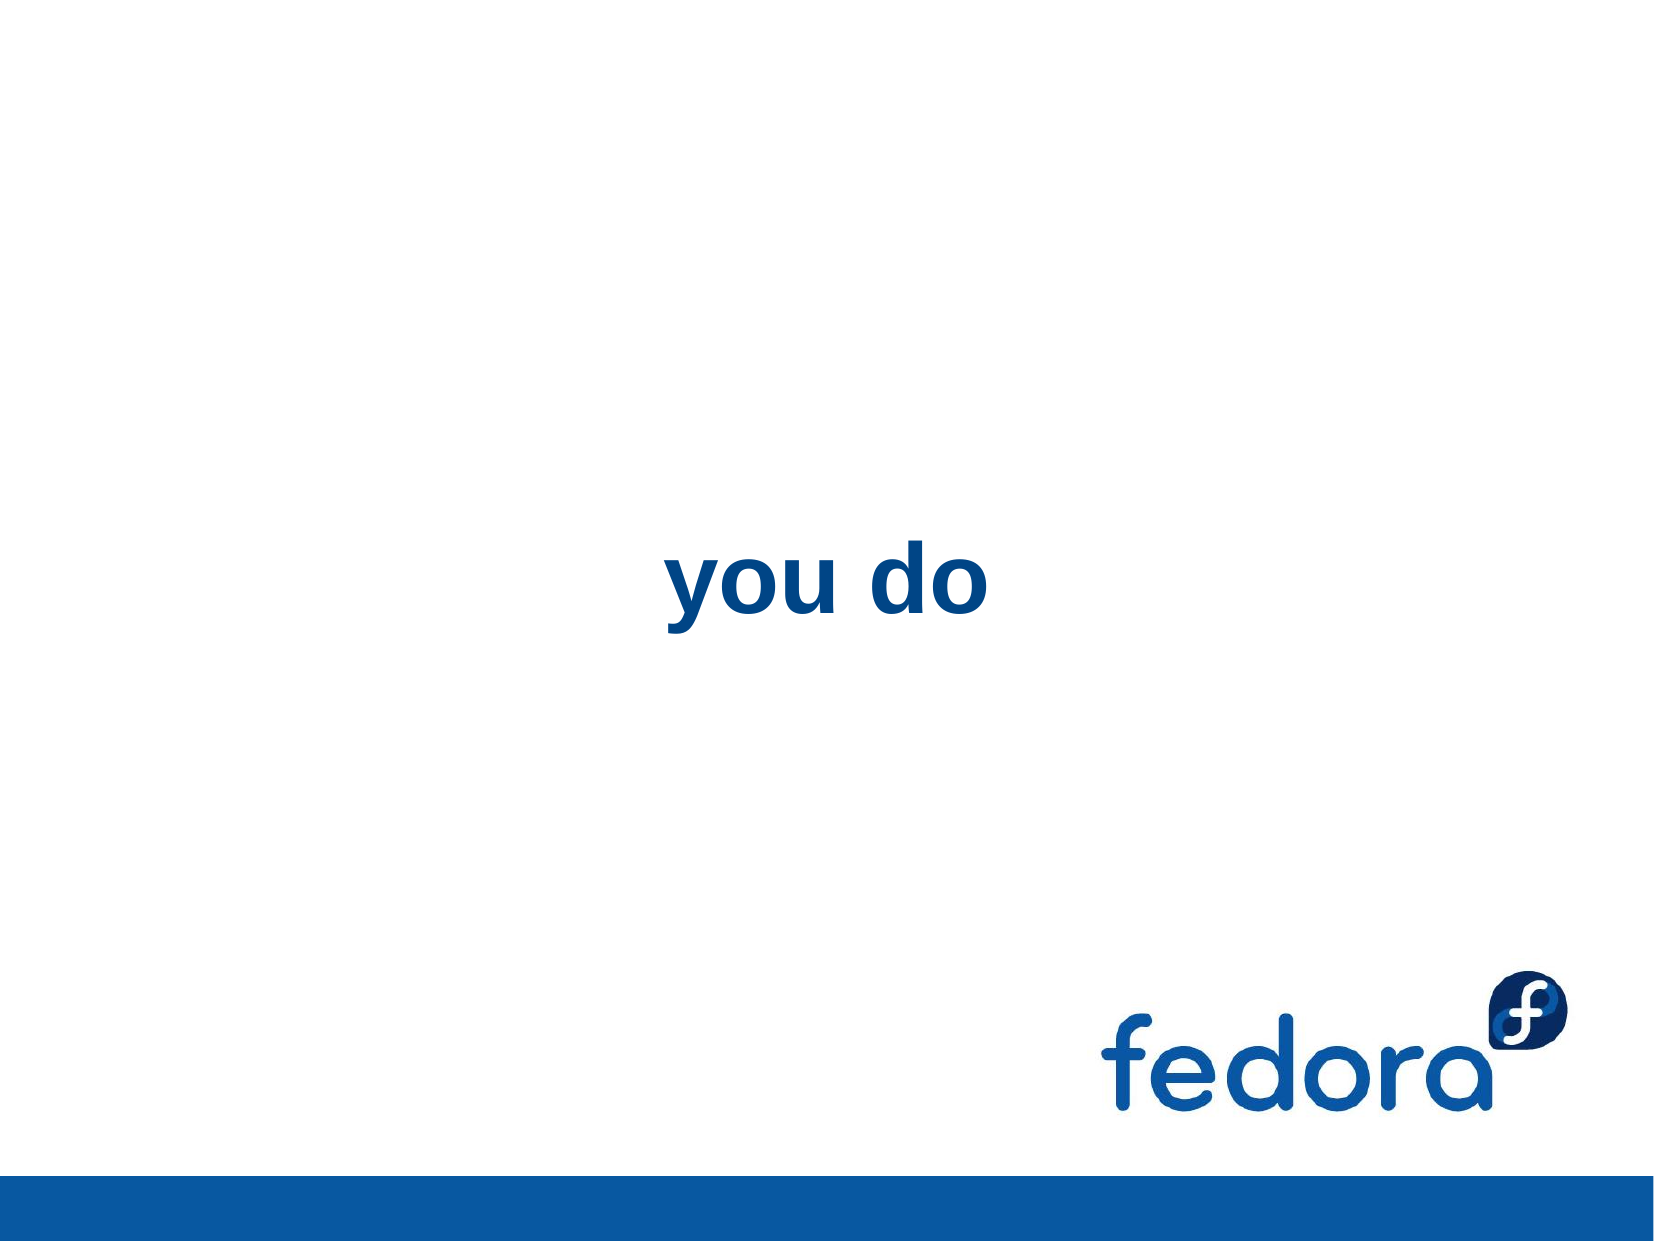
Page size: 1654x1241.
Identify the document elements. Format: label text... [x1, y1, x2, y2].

title you do [82, 49, 1571, 1109]
picture [0, 1176, 1654, 1241]
picture [1087, 958, 1576, 1125]
